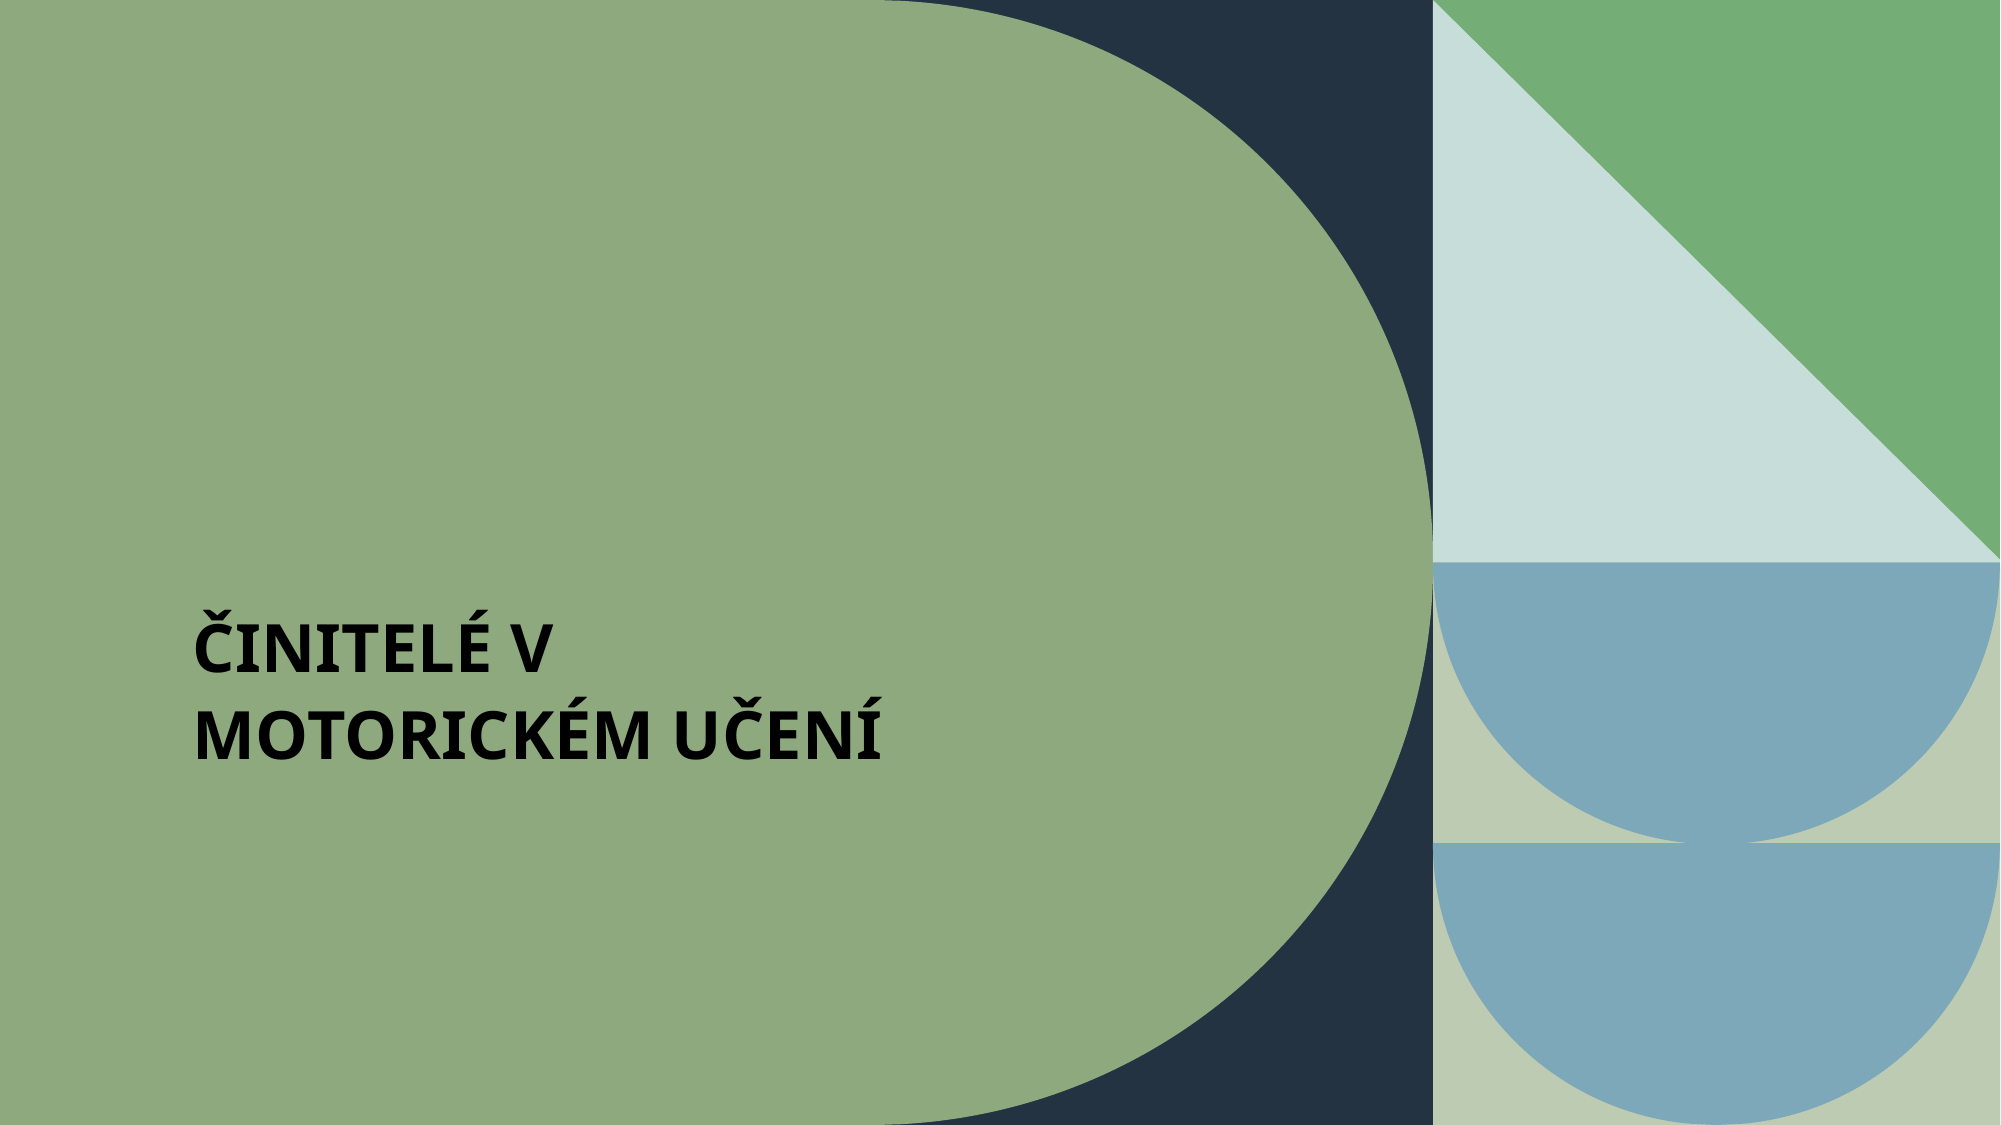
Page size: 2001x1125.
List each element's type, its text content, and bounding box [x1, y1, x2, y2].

title ČINITELÉ V MOTORICKÉM UČENÍ [177, 262, 1042, 781]
text_box [0, 0, 2000, 1125]
